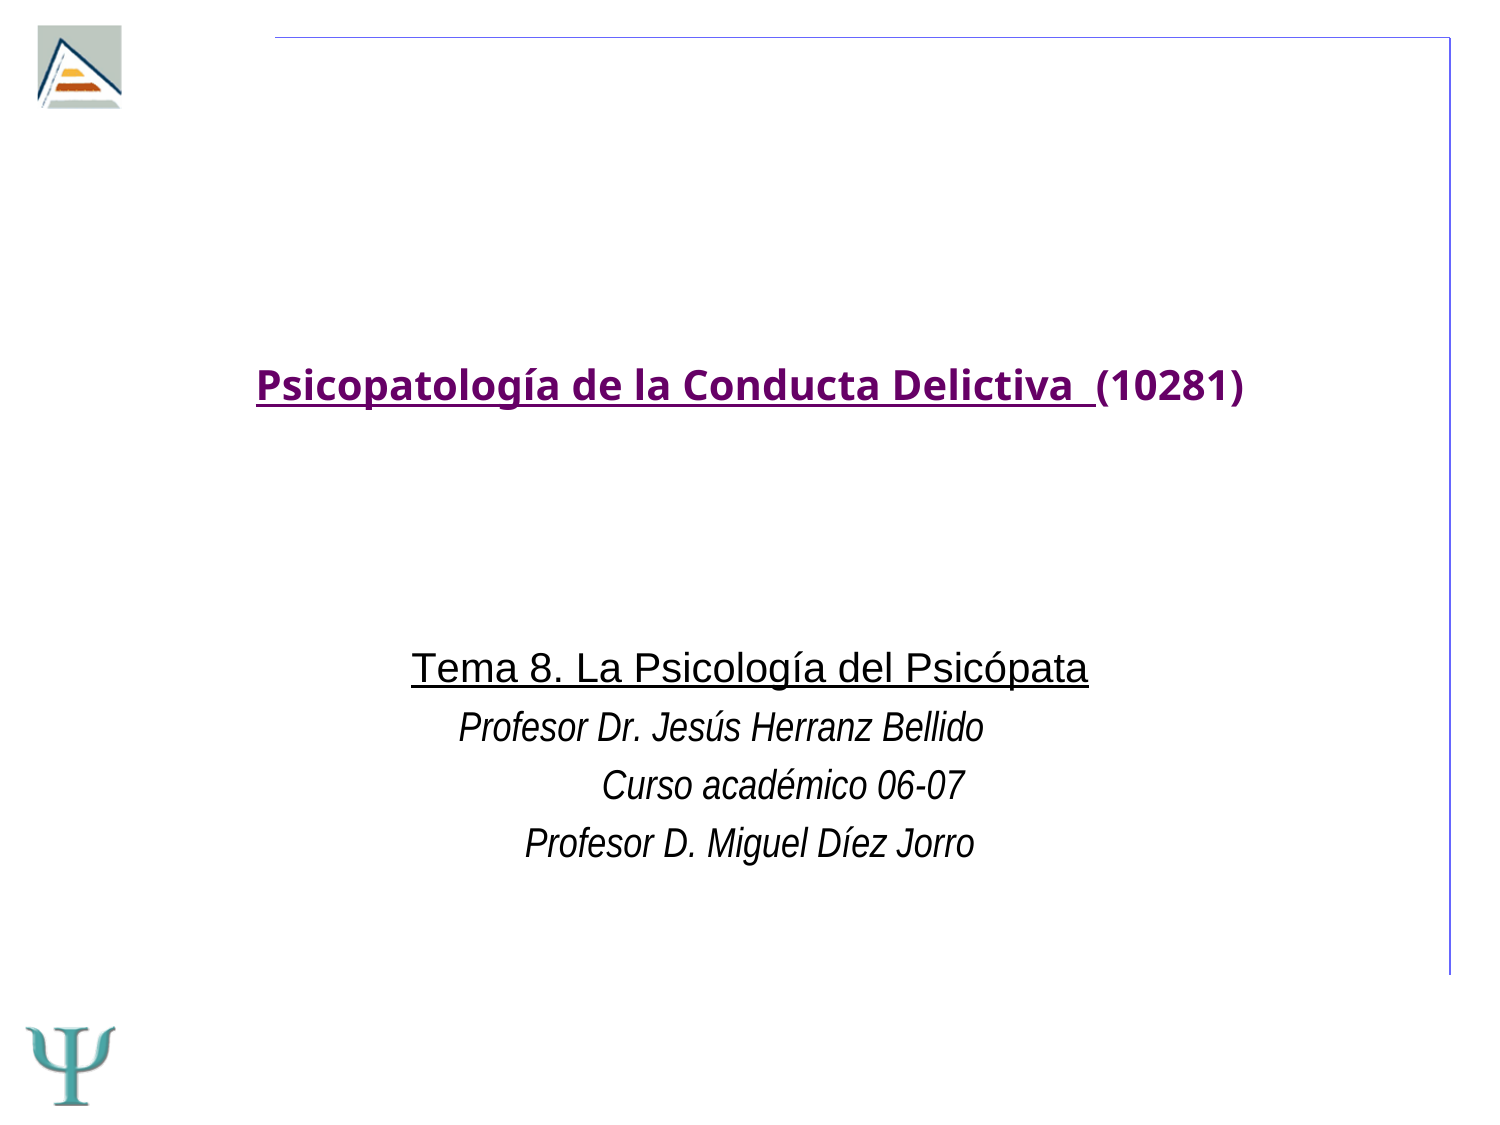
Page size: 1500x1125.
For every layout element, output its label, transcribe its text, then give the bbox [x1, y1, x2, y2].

subtitle Tema 8. La Psicología del Psicópata Profesor Dr. Jesús Herranz Bellido Curso académico 06-07 Profesor D. Miguel Díez Jorro [225, 637, 1276, 951]
picture [37, 24, 122, 109]
title Psicopatología de la Conducta Delictiva (10281) [112, 335, 1388, 605]
picture [24, 1024, 116, 1106]
